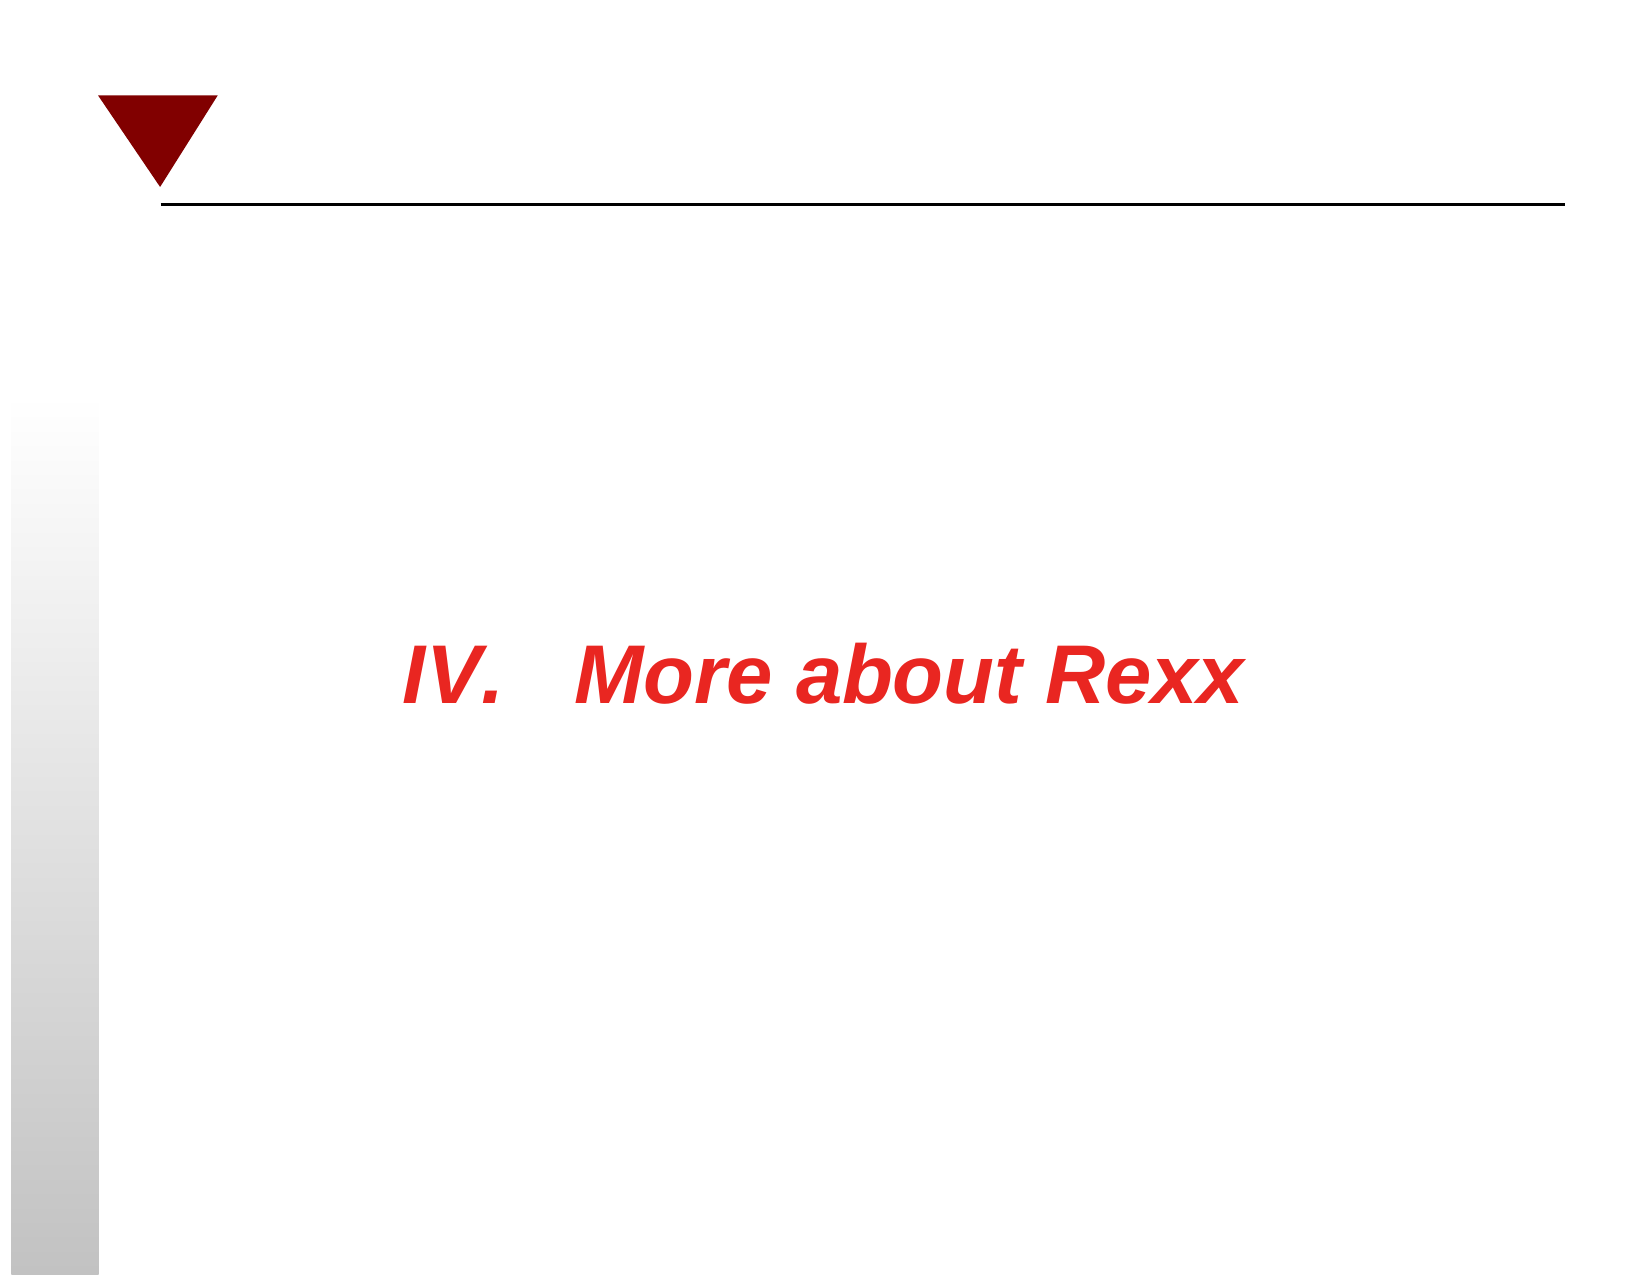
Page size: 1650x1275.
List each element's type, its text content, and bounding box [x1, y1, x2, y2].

text_box [98, 95, 218, 187]
text_box [11, 396, 99, 1275]
text_box IV. More about Rexx [388, 612, 1260, 728]
